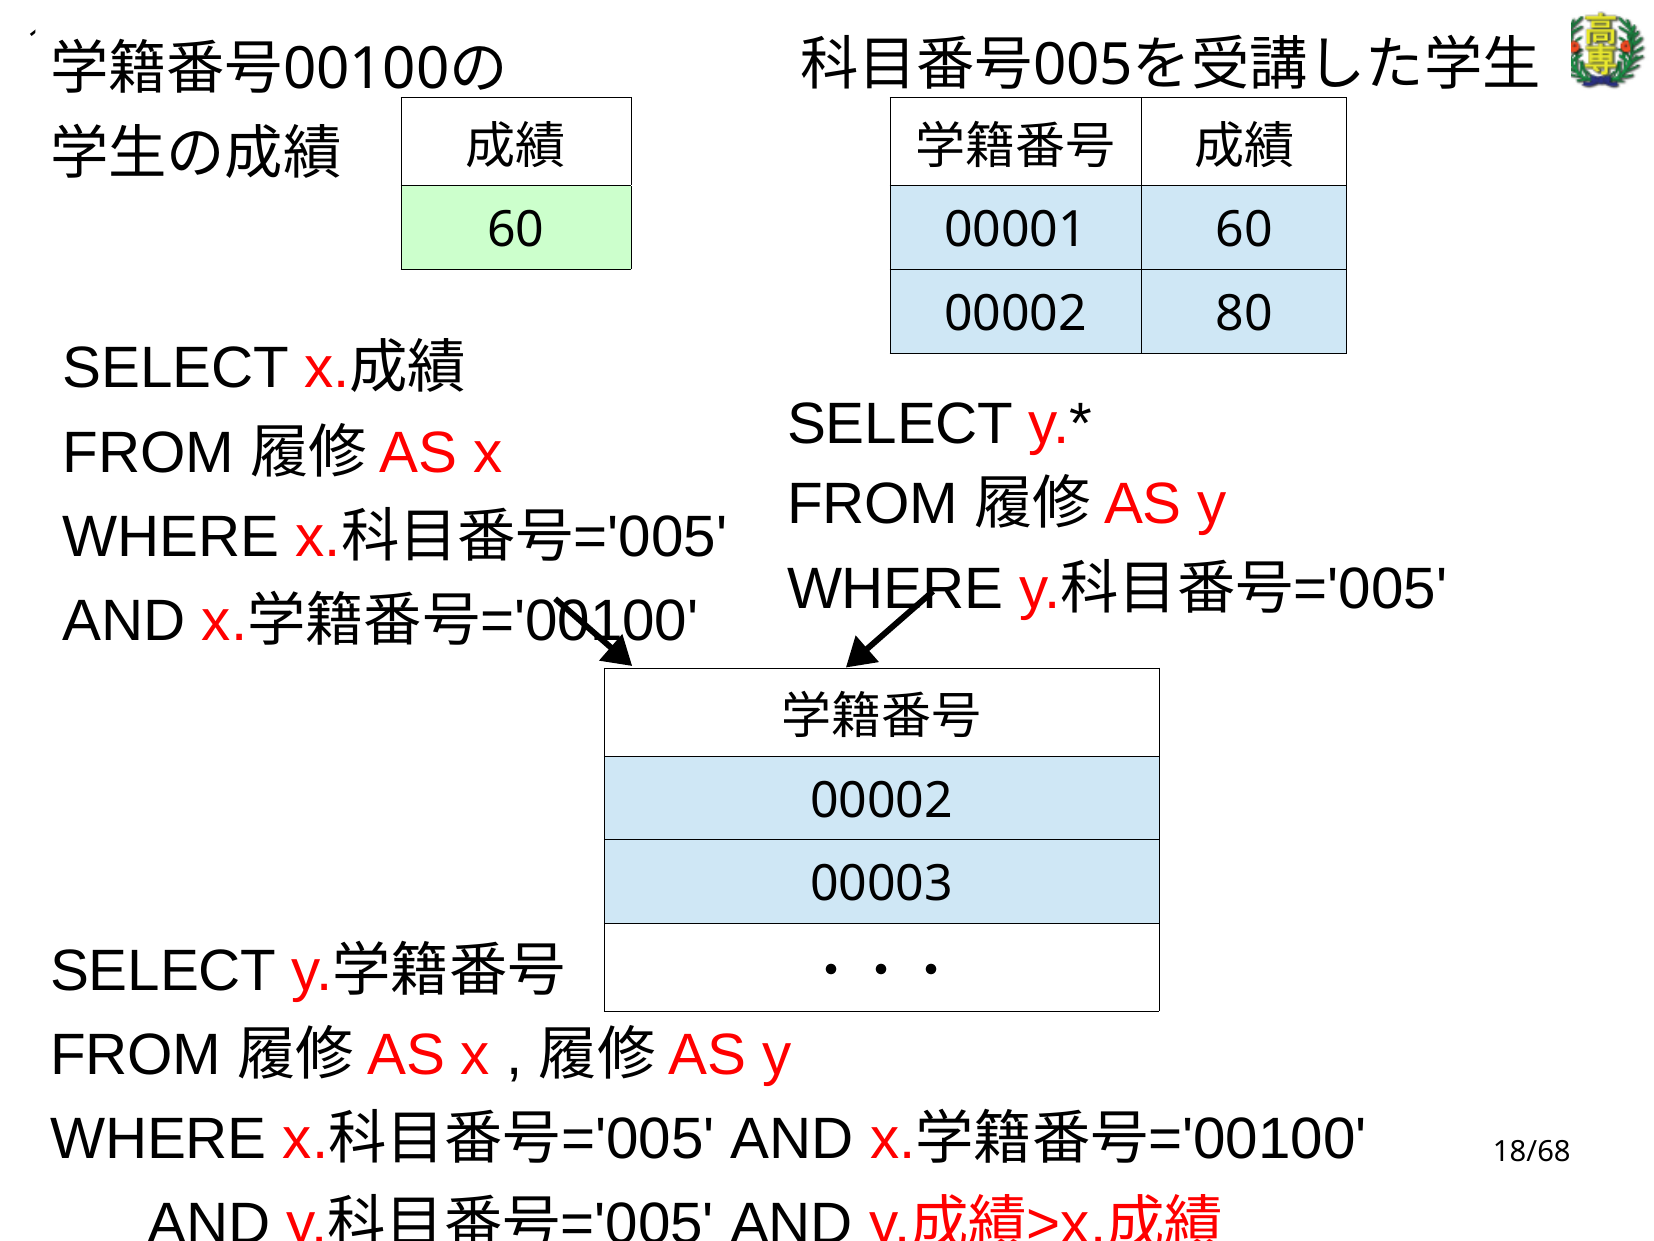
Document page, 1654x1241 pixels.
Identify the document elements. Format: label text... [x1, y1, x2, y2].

picture [1553, 2, 1650, 99]
table_cell [631, 270, 890, 353]
table_cell 00003 [605, 840, 1159, 915]
text_box SELECT x.成績 FROM 履修 AS x WHERE x.科目番号='005' AND x.学籍番号='00100' [48, 313, 816, 624]
table_cell 00002 [605, 757, 1159, 839]
table_header 成績 [402, 98, 631, 185]
table_cell [401, 270, 631, 353]
text_box 科目番号005を受講した学生 [785, 9, 1571, 83]
table_cell 00001 [891, 186, 1141, 269]
table_cell 60 [402, 186, 631, 269]
table_cell 80 [1142, 270, 1346, 353]
table_header 学籍番号 [605, 669, 1159, 756]
text_box SELECT y.学籍番号 FROM 履修 AS x , 履修 AS y WHERE x.科目番号='005' AND x.学籍番号='00100' AND y.科目番号='005' AND y.成績>x.成績 [35, 915, 1595, 1227]
table_cell 60 [1142, 186, 1346, 269]
table_header [632, 98, 890, 185]
table_cell [632, 186, 890, 269]
table_header 学籍番号 [891, 98, 1141, 185]
table_cell 00002 [891, 270, 1141, 353]
text_box SELECT y.* FROM 履修 AS y WHERE y.科目番号='005' [816, 383, 1571, 612]
text_box 学籍番号00100の 学生の成績 [35, 14, 674, 146]
table_header 成績 [1142, 98, 1346, 185]
